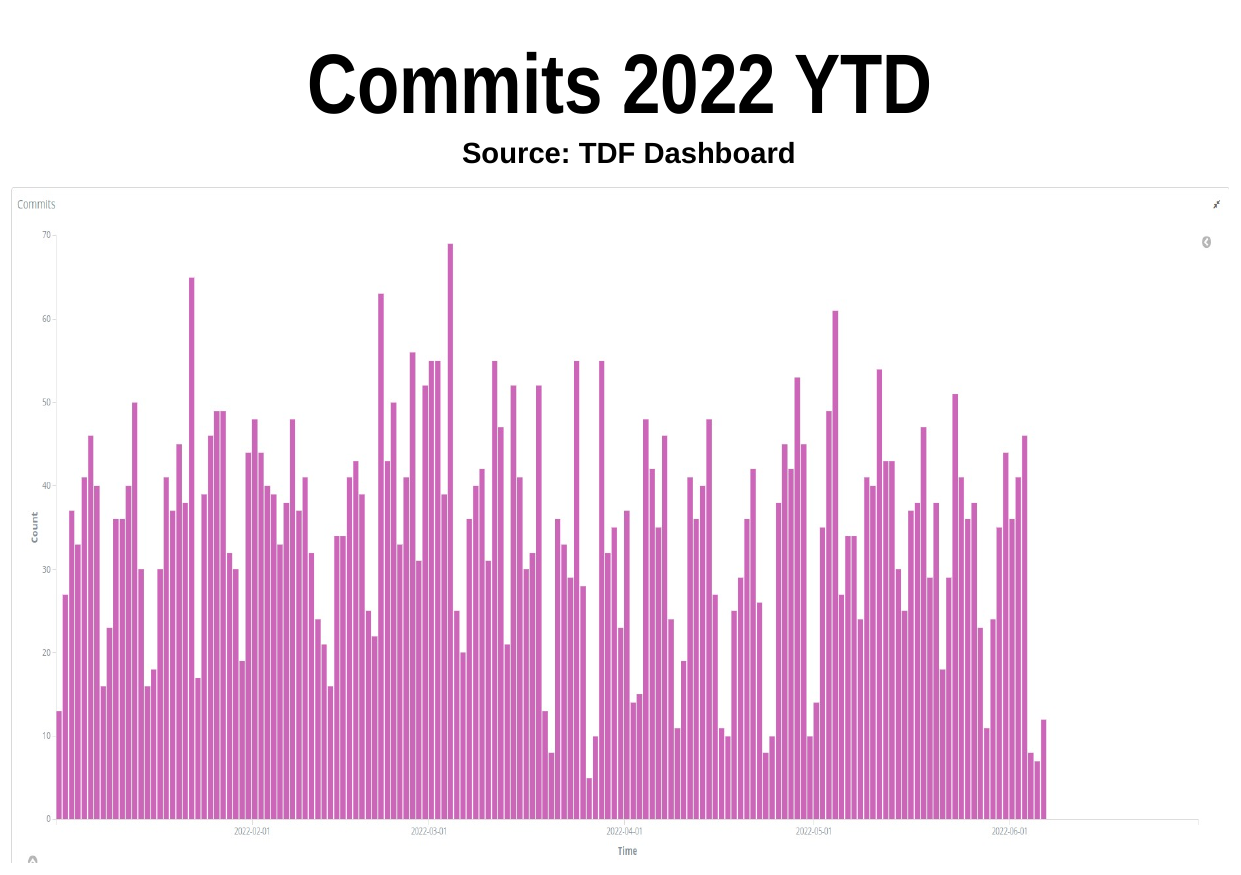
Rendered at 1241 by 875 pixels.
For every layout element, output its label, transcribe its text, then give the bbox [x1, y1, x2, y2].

picture [11, 187, 1229, 863]
text_box Source: TDF Dashboard [447, 130, 812, 184]
title Commits 2022 YTD [11, 12, 1229, 155]
